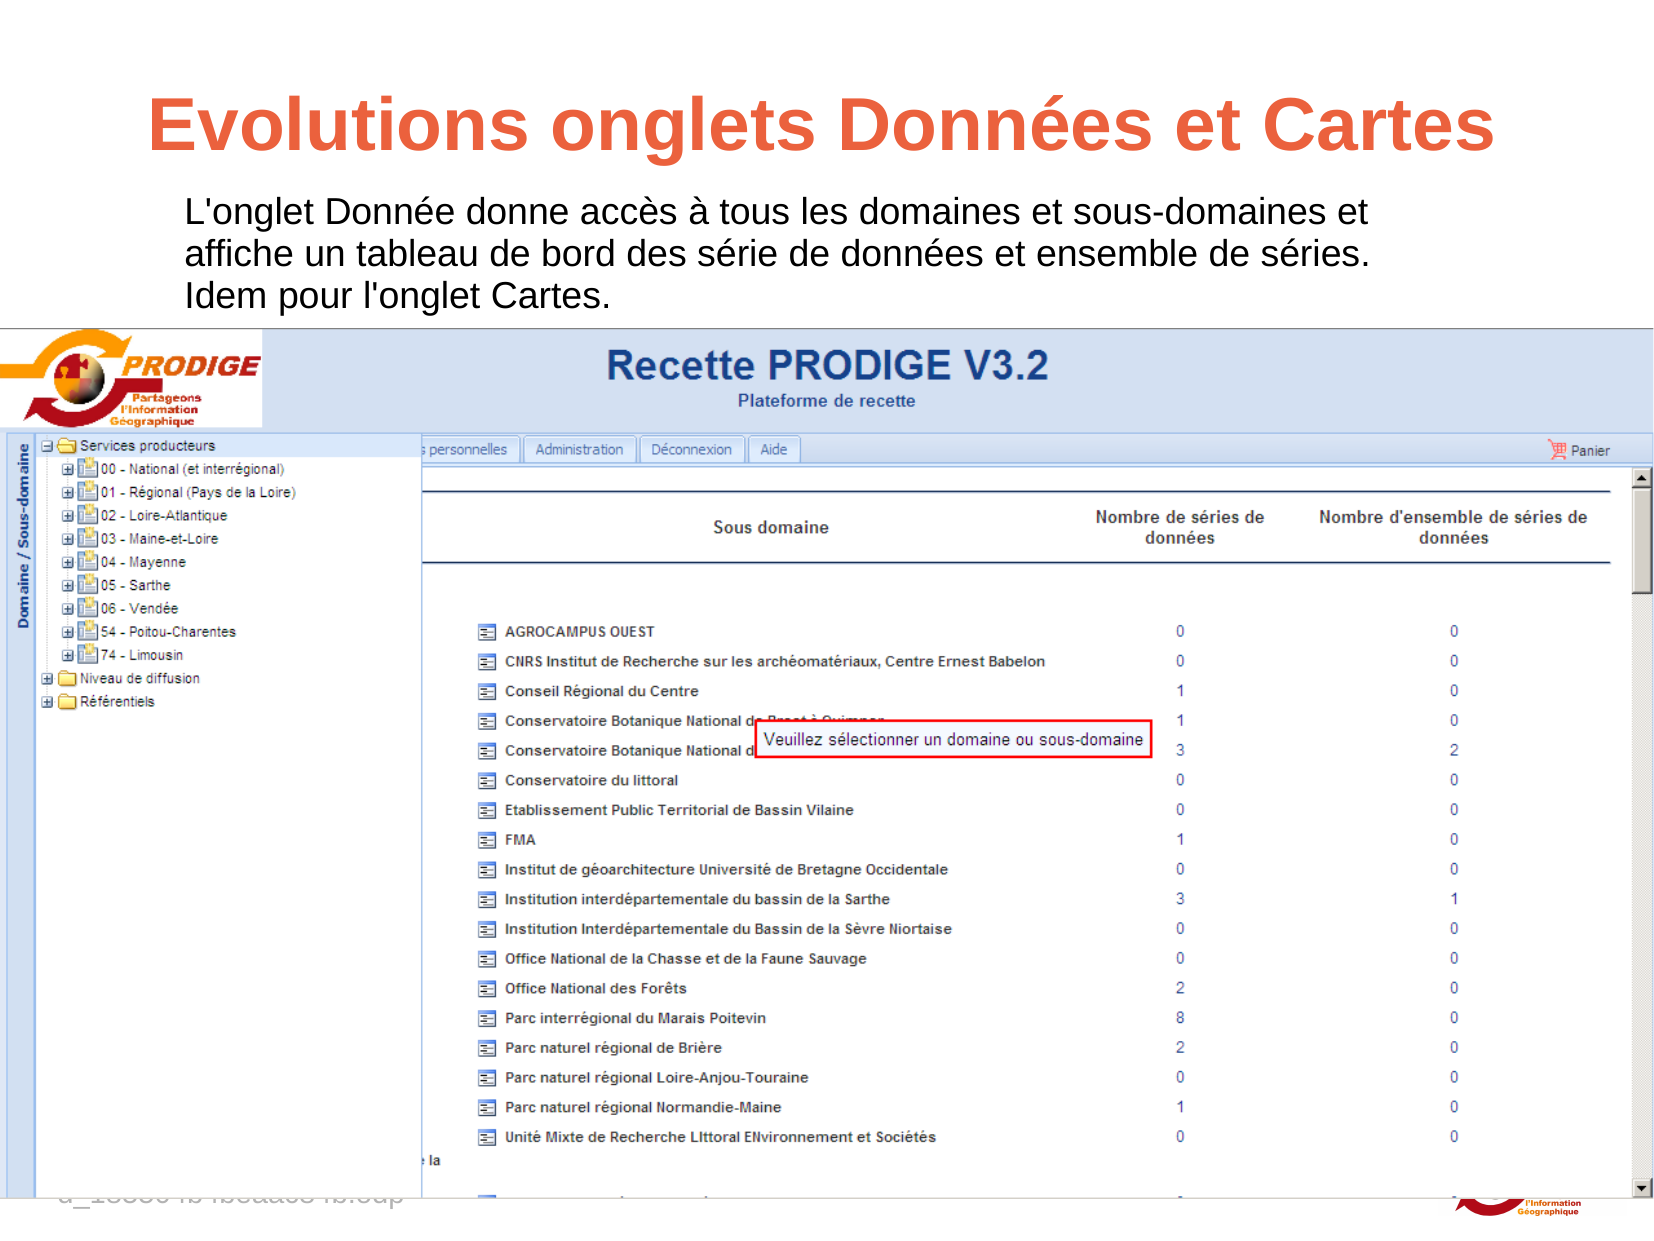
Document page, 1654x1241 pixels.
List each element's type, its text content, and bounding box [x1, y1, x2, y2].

text_box L'onglet Donnée donne accès à tous les domaines et sous-domaines et affiche un tableau de bord des série de données et ensemble de séries. Idem pour l'onglet Cartes. [169, 183, 1395, 325]
title Evolutions onglets Données et Cartes [99, 21, 1545, 229]
picture [0, 328, 1654, 1216]
